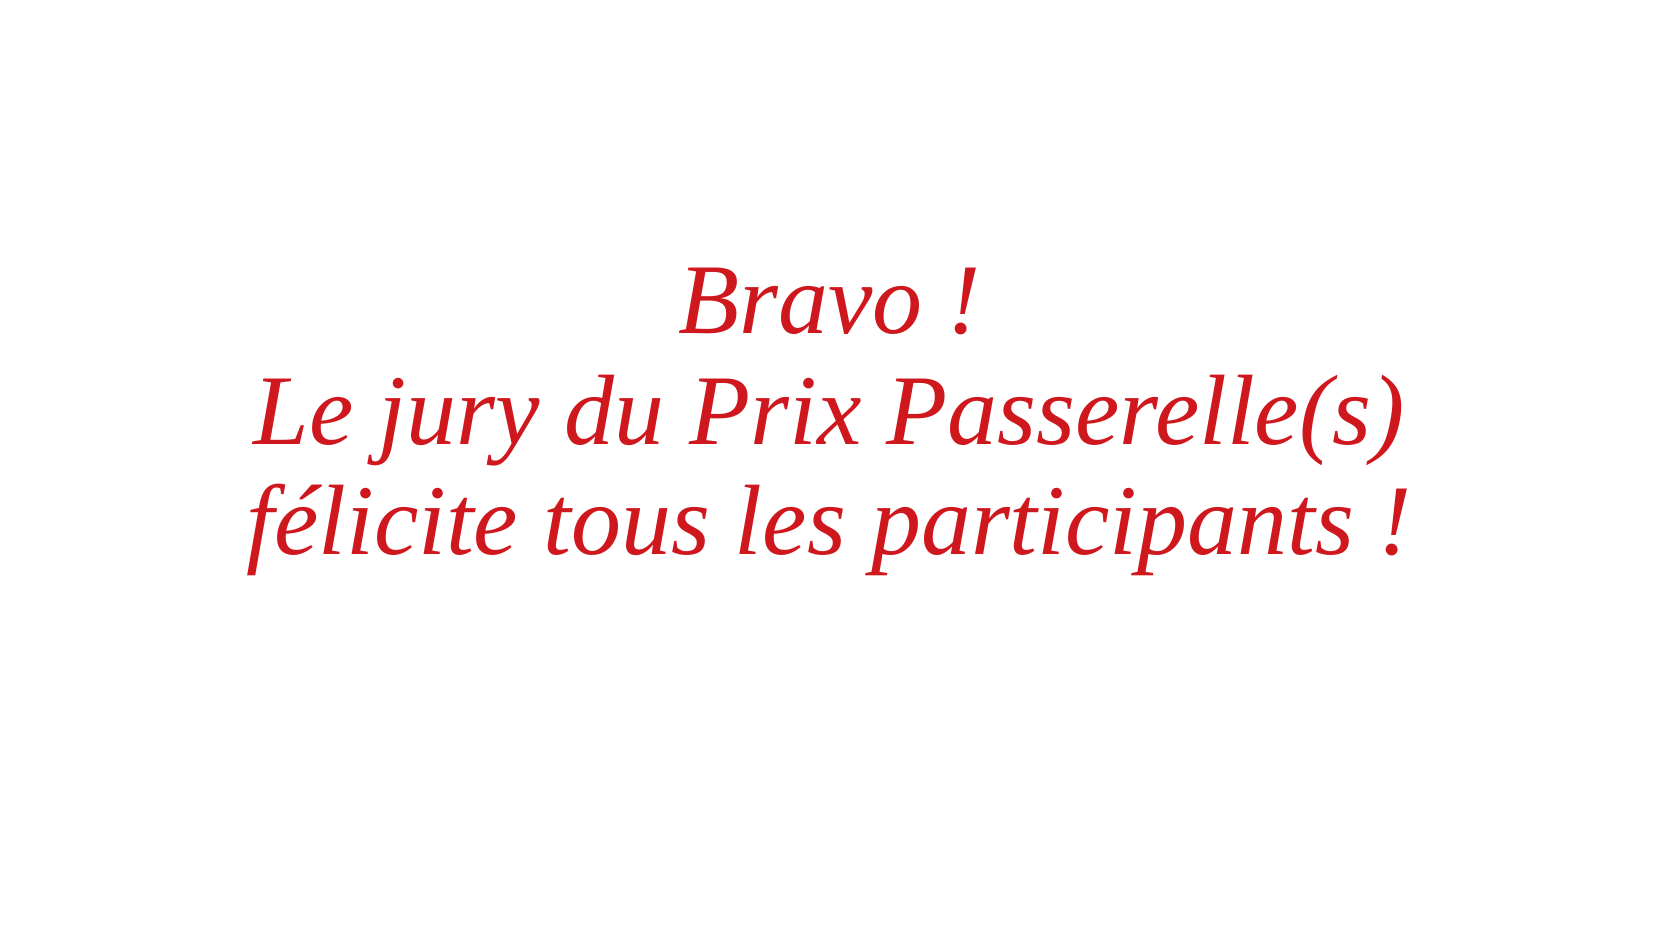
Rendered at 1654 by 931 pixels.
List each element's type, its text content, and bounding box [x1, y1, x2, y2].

text_box Bravo ! Le jury du Prix Passerelle(s) félicite tous les participants ! [169, 237, 1491, 696]
